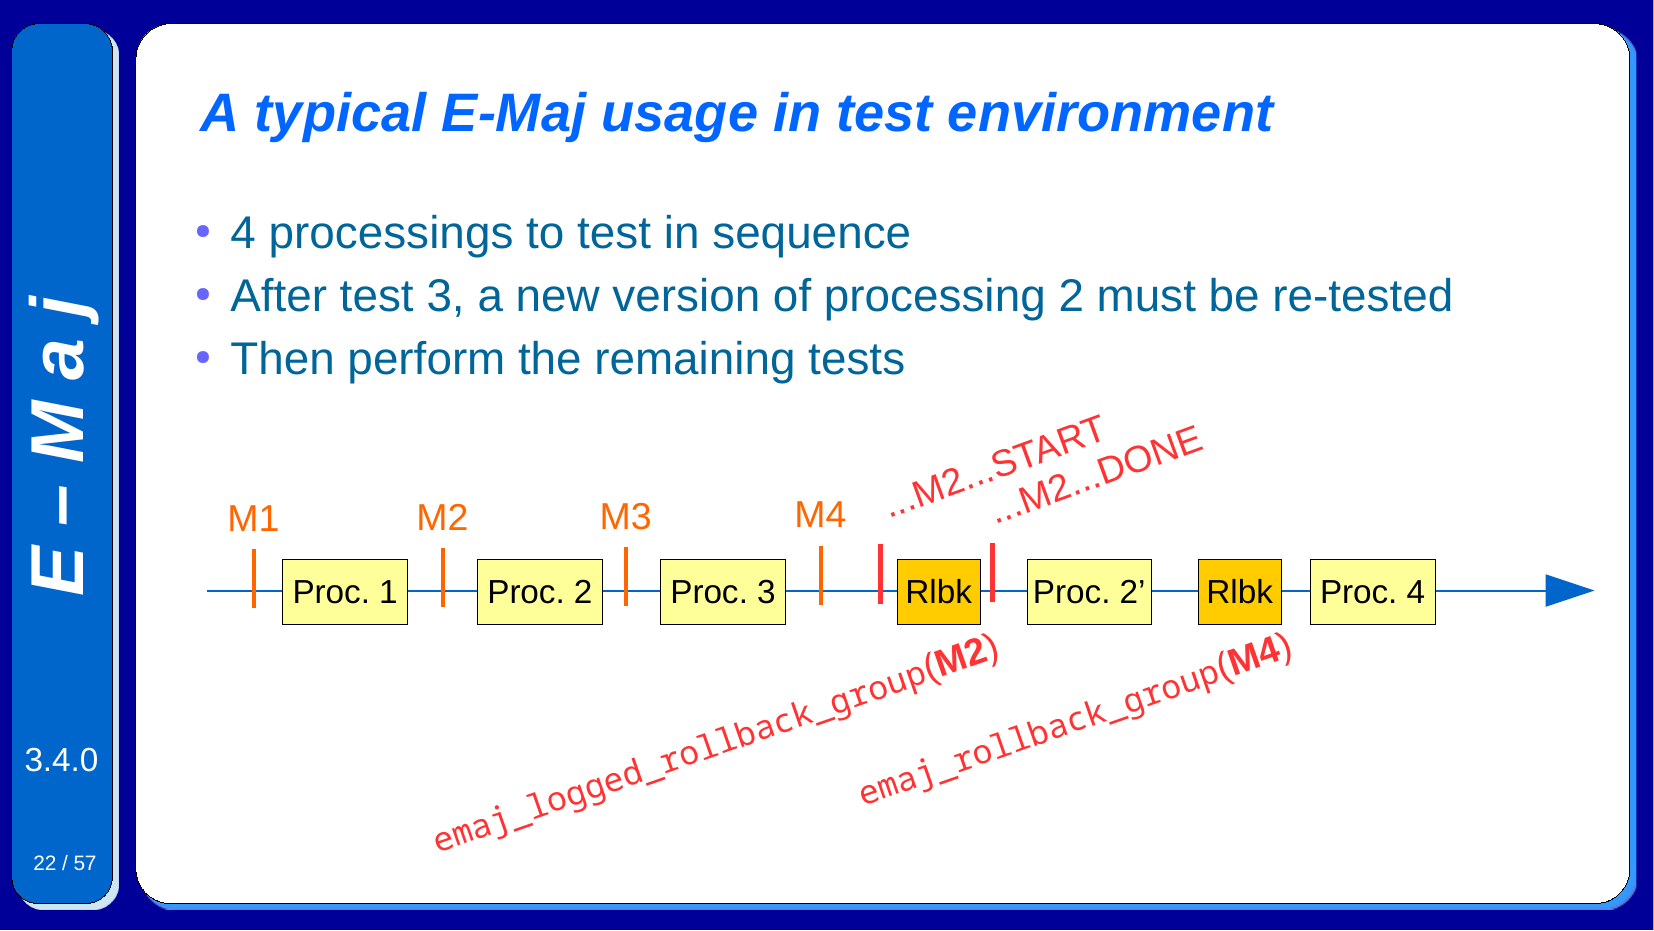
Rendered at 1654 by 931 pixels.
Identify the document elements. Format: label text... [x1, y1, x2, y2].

text_box M2 [401, 488, 484, 546]
text_box ...M2...DONE [967, 404, 1225, 545]
text_box M3 [584, 487, 667, 545]
text_box emaj_rollback_group(M4) [834, 609, 1318, 837]
text_box M1 [212, 490, 295, 547]
text_box Rlbk [897, 559, 981, 625]
text_box M4 [779, 486, 862, 544]
text_box emaj_logged_rollback_group(M2) [409, 610, 1025, 884]
text_box Rlbk [1198, 559, 1282, 625]
text_box Proc. 1 [282, 559, 408, 625]
text_box Proc. 3 [660, 559, 786, 625]
text_box Proc. 2 [477, 559, 603, 625]
text_box Proc. 4 [1310, 559, 1436, 625]
list 4 processings to test in sequence After test 3, a new version of processing 2 must be re-tested Then perform the remaining tests [177, 206, 1587, 385]
text_box Proc. 2’ [1027, 559, 1152, 625]
text_box ...M2...START [860, 394, 1123, 539]
title A typical E-Maj usage in test environment [200, 34, 1575, 191]
